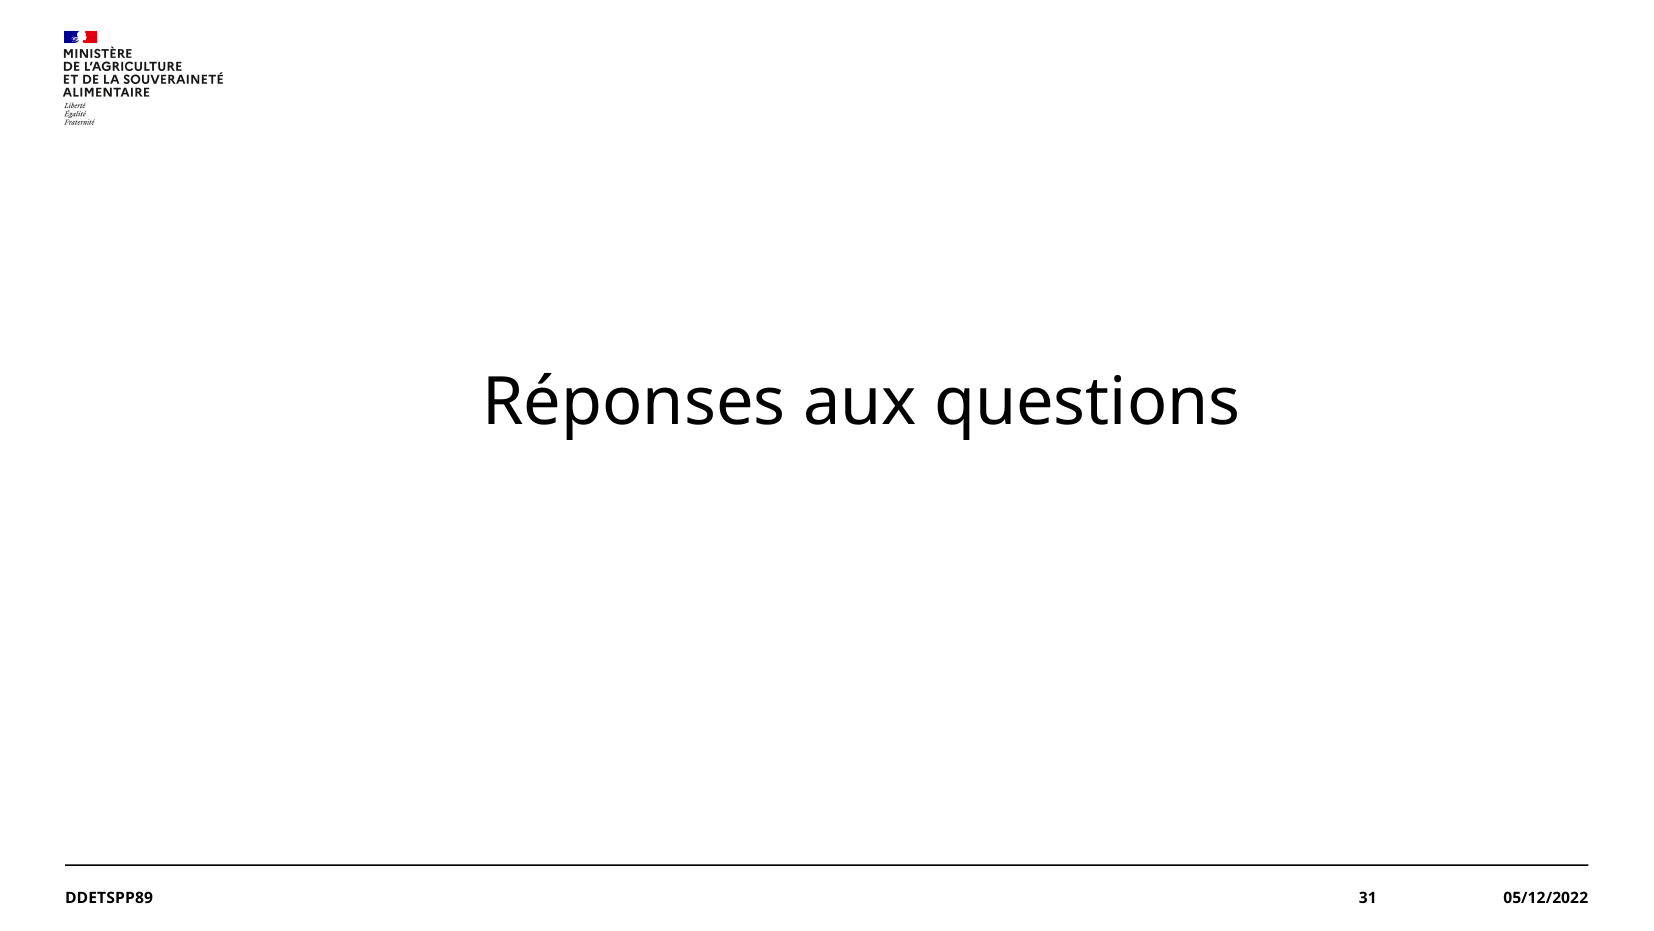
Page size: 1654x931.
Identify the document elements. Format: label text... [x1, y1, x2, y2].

title Réponses aux questions [0, 324, 1654, 473]
slide_number 05/12/2022 [1377, 864, 1589, 931]
footer DDETSPP89 [65, 864, 1132, 931]
picture [52, 19, 235, 136]
slide_number 31 [1132, 864, 1377, 931]
